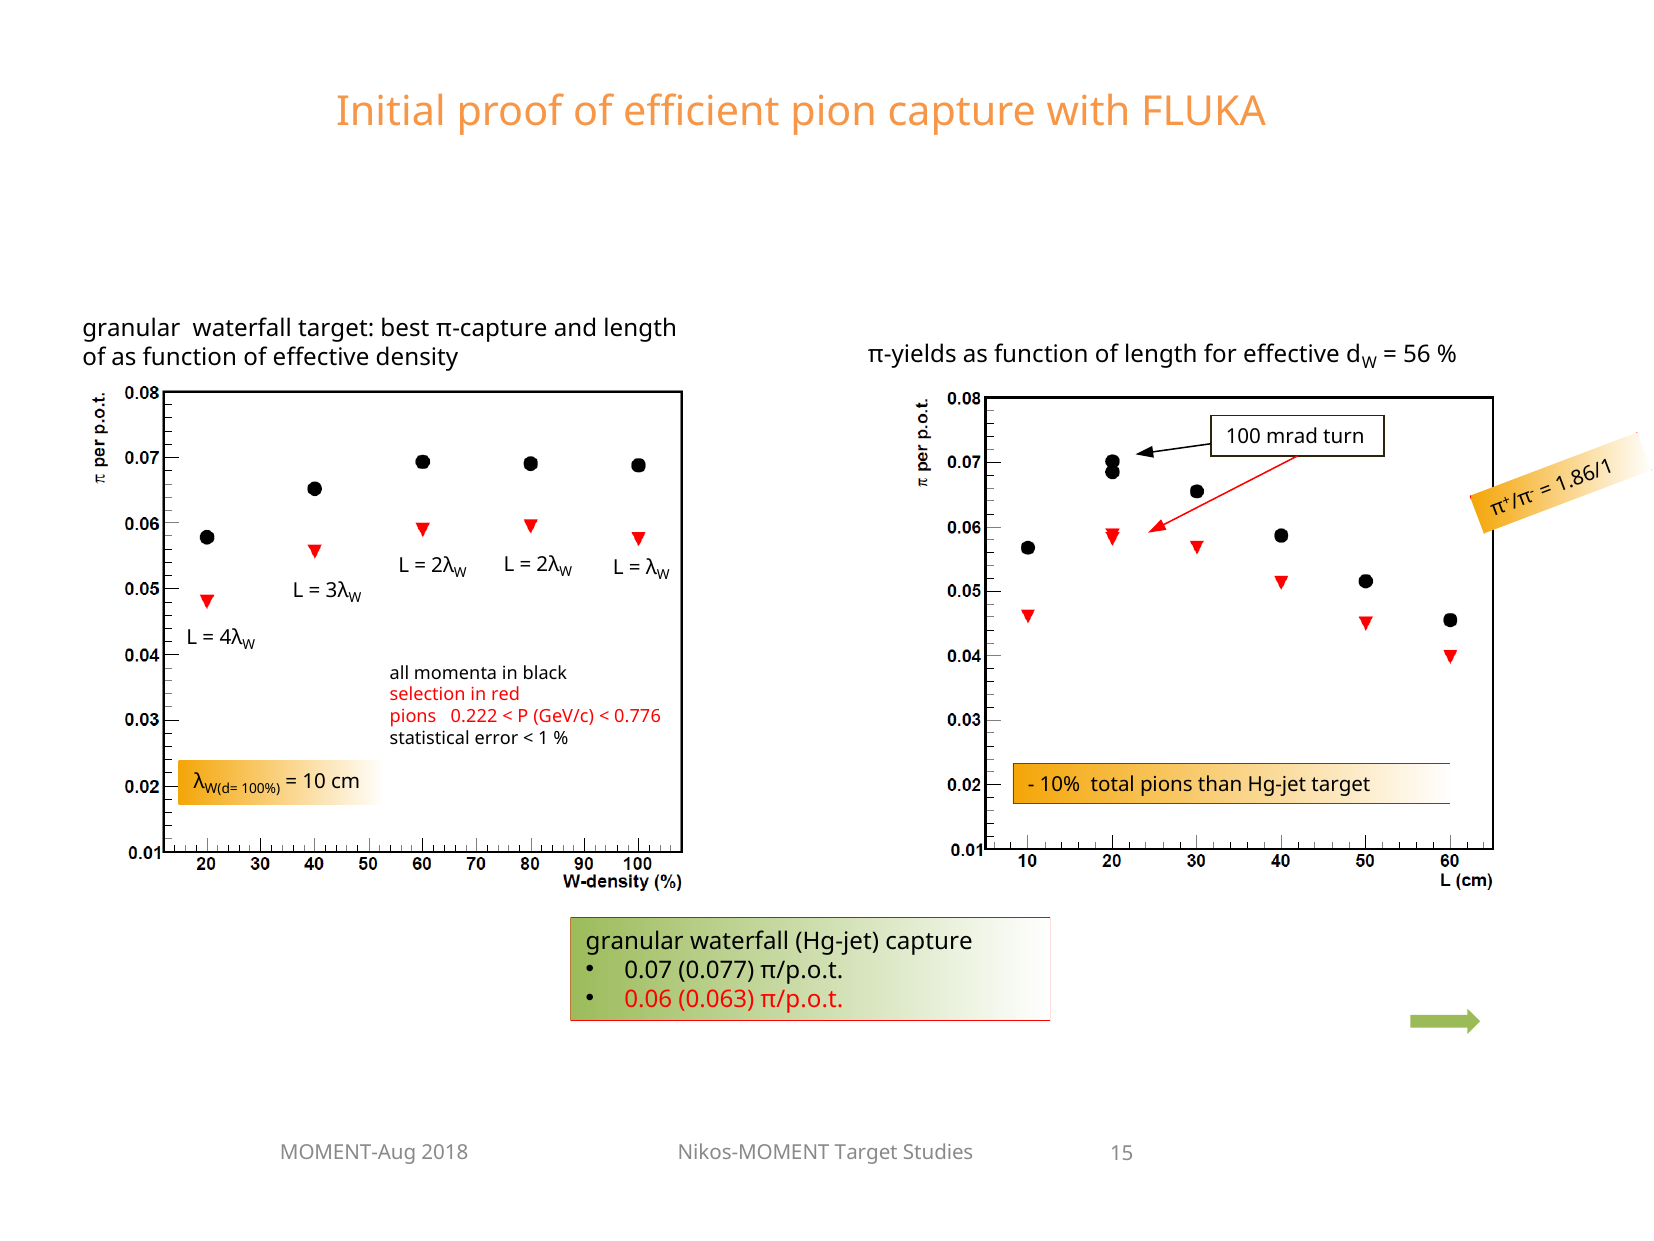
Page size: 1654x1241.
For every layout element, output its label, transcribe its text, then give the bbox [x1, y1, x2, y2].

text_box 100 mrad turn [1210, 415, 1385, 456]
text_box L = λW [597, 546, 701, 587]
text_box π+/π- = 1.86/1 [1469, 432, 1652, 534]
text_box [1410, 1008, 1481, 1034]
text_box L = 2λW [383, 544, 497, 585]
text_box π-yields as function of length for effective dW = 56 % [852, 330, 1501, 375]
text_box L = 4λW [171, 616, 283, 657]
text_box Nikos-MOMENT Target Studies [629, 1126, 1023, 1176]
text_box granular waterfall (Hg-jet) capture 0.07 (0.077) π/p.o.t. 0.06 (0.063) π/p.o.t. [570, 917, 1051, 1021]
text_box λW(d= 100%) = 10 cm [178, 760, 384, 802]
text_box all momenta in black selection in red pions 0.222 < P (GeV/c) < 0.776 statistical error < 1 % [375, 653, 682, 755]
picture [88, 379, 693, 897]
text_box - 10% total pions than Hg-jet target [1012, 763, 1450, 804]
title Initial proof of efficient pion capture with FLUKA [171, 57, 1442, 160]
text_box L = 3λW [277, 569, 384, 610]
text_box L = 2λW [488, 543, 596, 584]
picture [906, 379, 1498, 897]
text_box [1094, 1128, 1385, 1179]
text_box granular waterfall target: best π-capture and length of as function of effective density [67, 305, 718, 379]
text_box MOMENT-Aug 2018 [265, 1126, 555, 1176]
